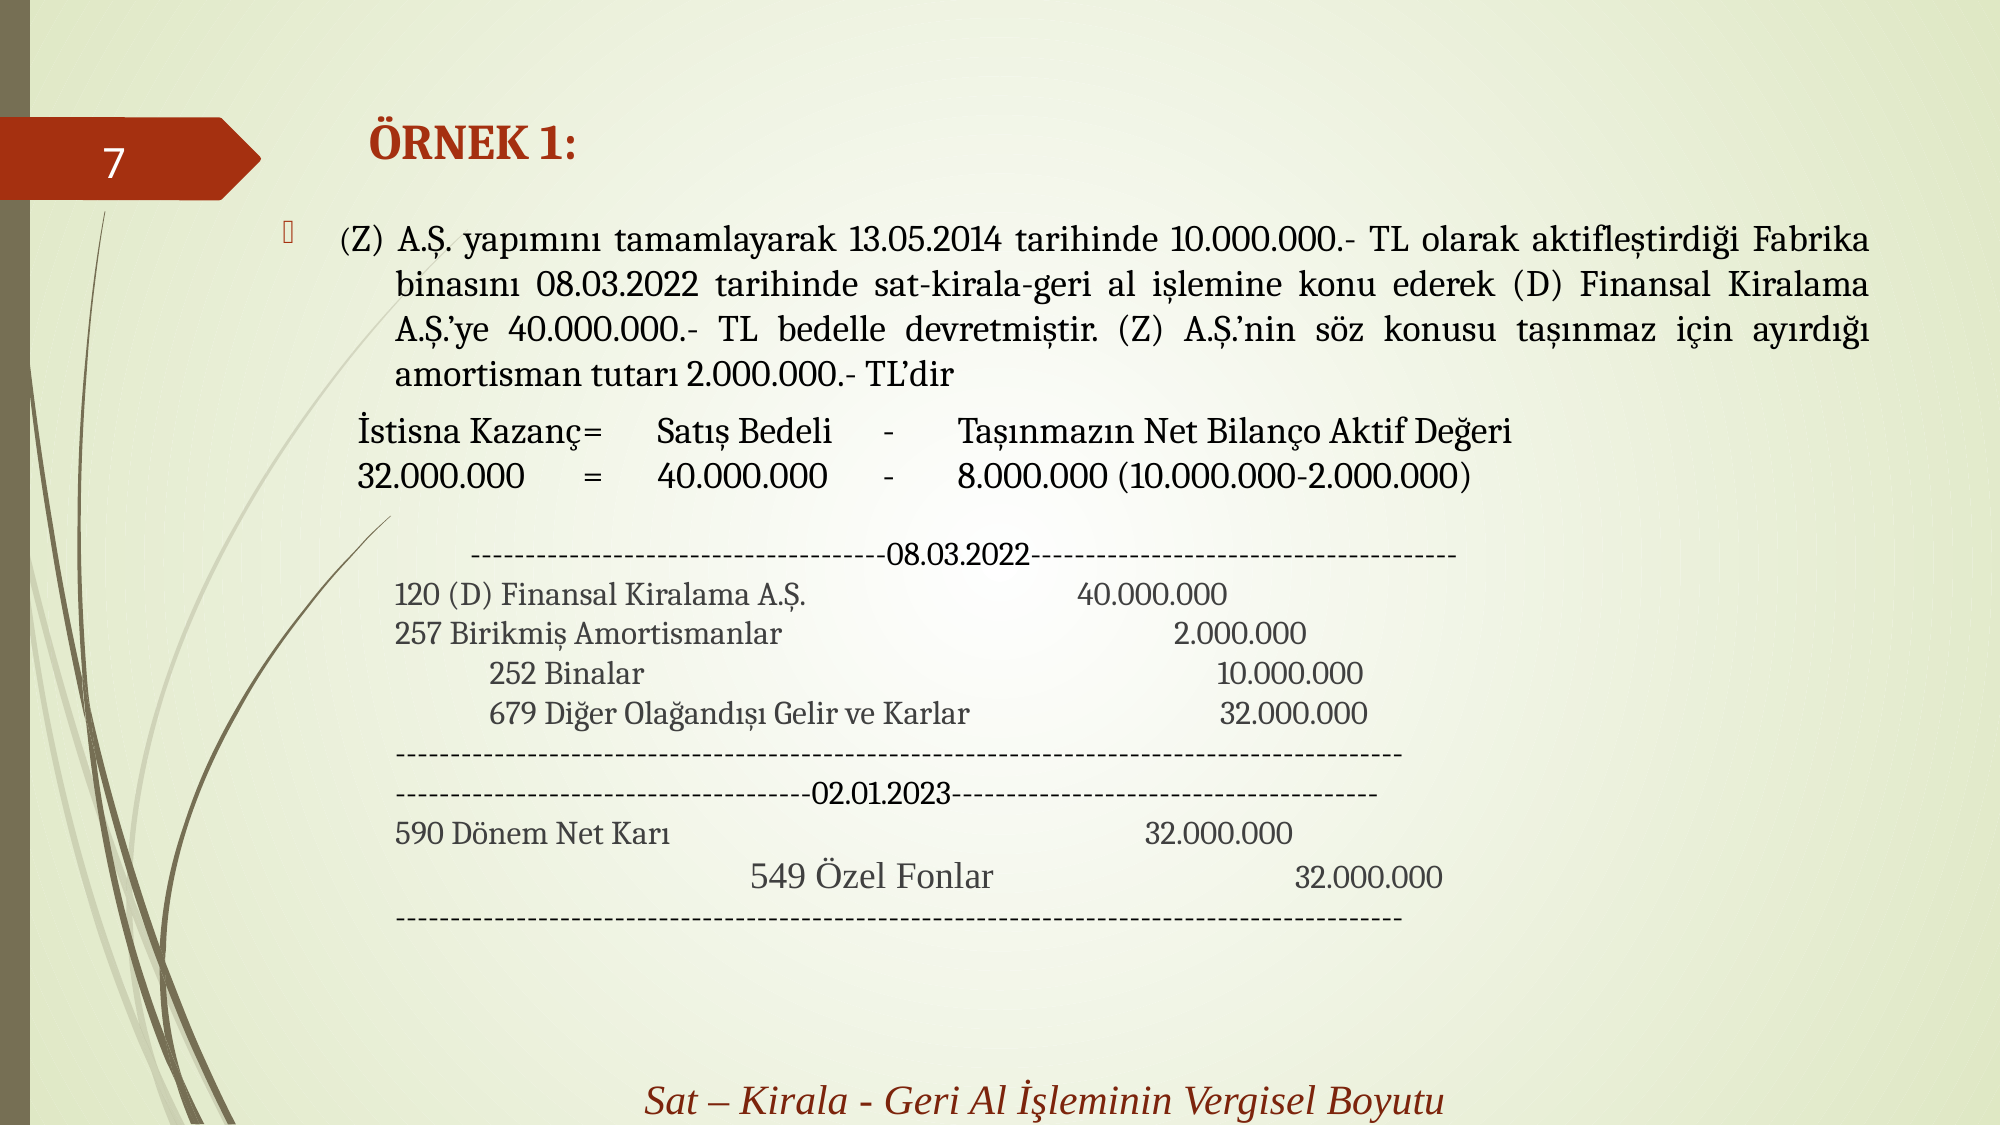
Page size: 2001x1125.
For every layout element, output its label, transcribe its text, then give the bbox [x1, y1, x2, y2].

text_box Sat – Kirala - Geri Al İşleminin Vergisel Boyutu [425, 1065, 1676, 1125]
title ÖRNEK 1: [354, 102, 1888, 190]
text_box [87, 129, 216, 190]
list (Z) A.Ş. yapımını tamamlayarak 13.05.2014 tarihinde 10.000.000.- TL olarak aktifleştirdiği Fabrika binasını 08.03.2022 tarihinde sat-kirala-geri al işlemine konu ederek (D) Finansal Kiralama A.Ş.’ye 40.000.000.- TL bedelle devretmiştir. (Z) A.Ş.’nin söz konusu taşınmaz için ayırdığı amortisman tutarı 2.000.000.- TL’dir İstisna Kazanç = Satış Bedeli - Taşınmazın Net Bilanço Aktif Değeri 32.000.000 = 40.000.000 - 8.000.000 (10.000.000-2.000.000) --------------------------------------08.03.2022--------------------------------------- 120 (D) Finansal Kiralama A.Ş. 40.000.000 257 Birikmiş Amortismanlar 2.000.000 252 Binalar 10.000.000 679 Diğer Olağandışı Gelir ve Karlar 32.000.000 -------------------------------------------------------------------------------------------- --------------------------------------02.01.2023--------------------------------------- 590 Dönem Net Karı 32.000.000 549 Özel Fonlar 32.000.000 -------------------------------------------------------------------------------------------- [267, 206, 1888, 952]
